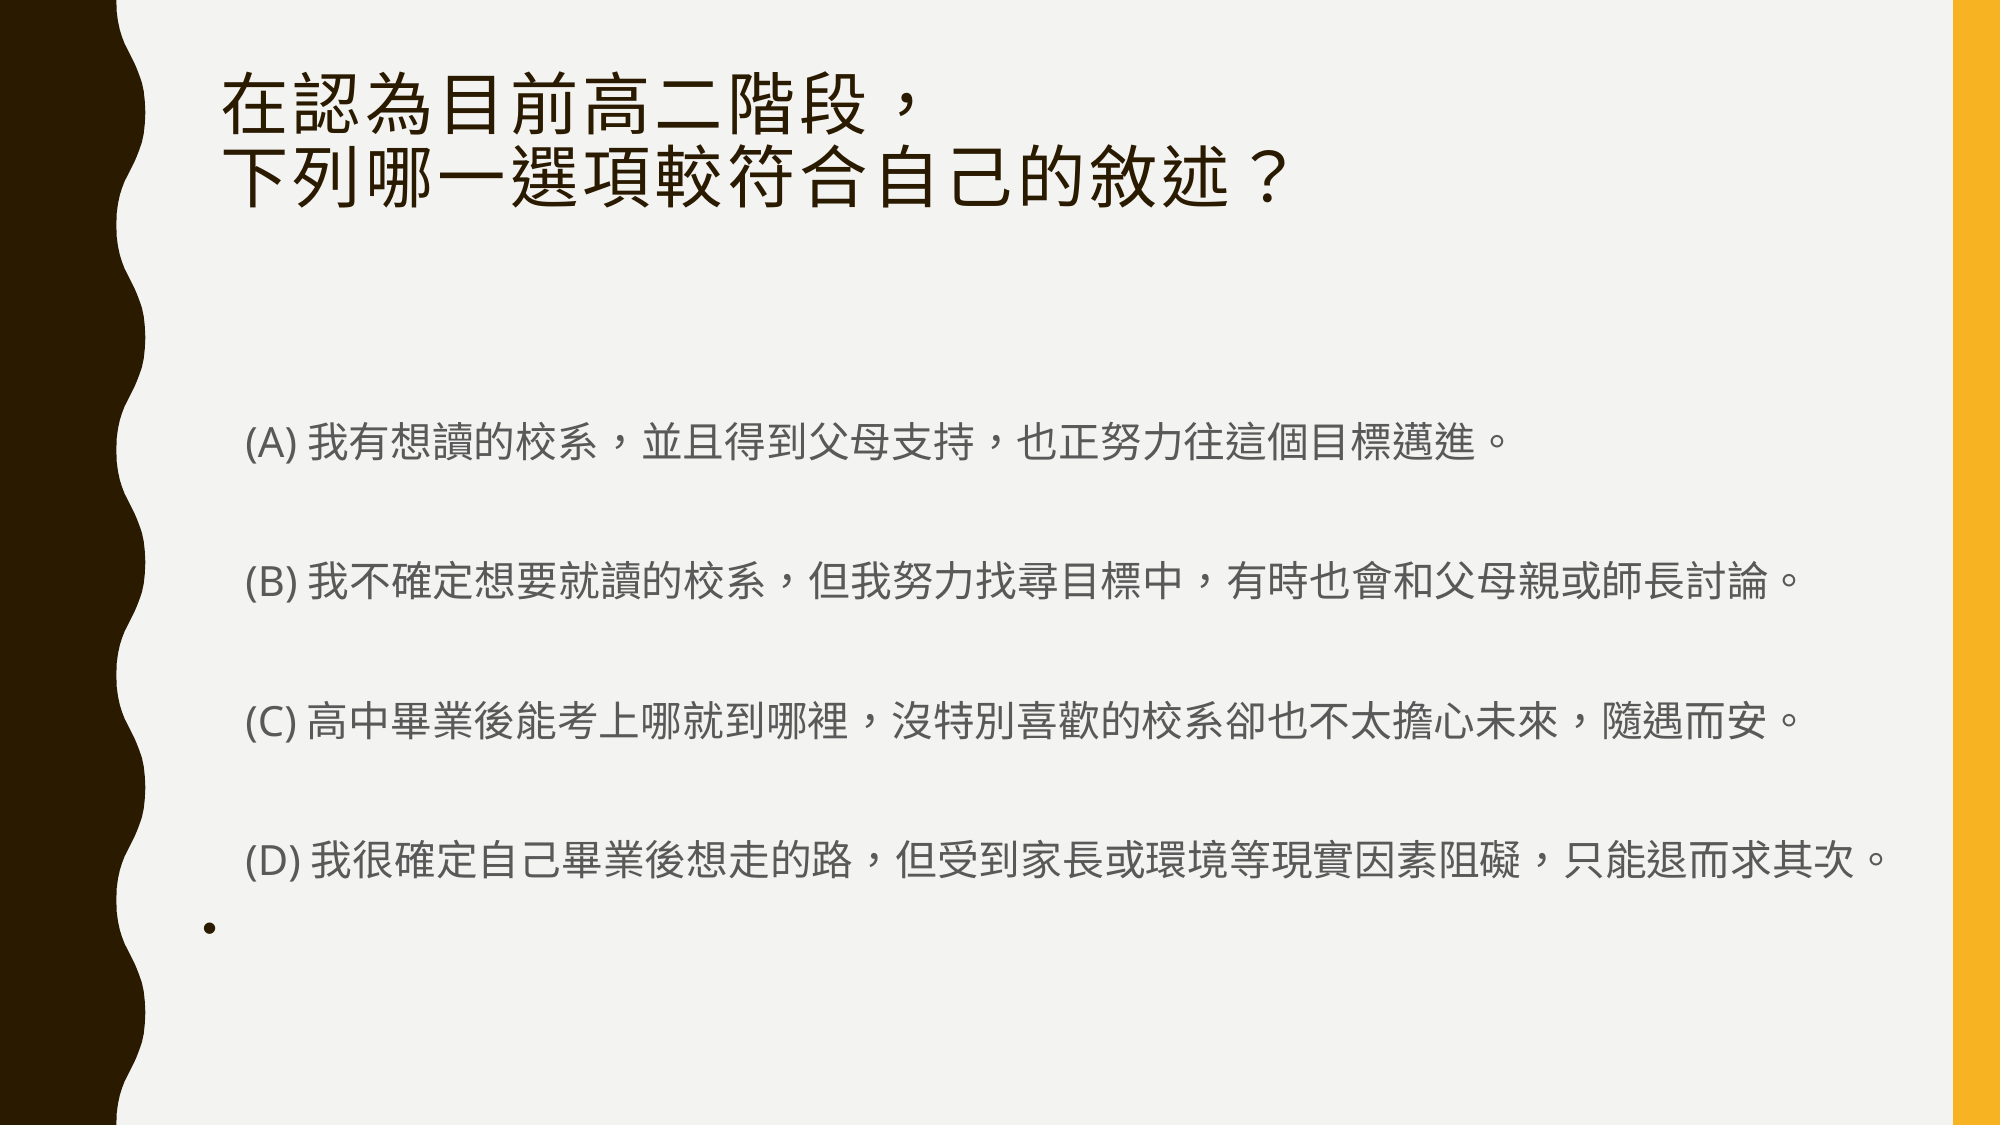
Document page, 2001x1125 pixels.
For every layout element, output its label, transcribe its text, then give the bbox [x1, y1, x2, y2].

list (A)我有想讀的校系，並且得到父母支持，也正努力往這個目標邁進。 (B)我不確定想要就讀的校系，但我努力找尋目標中，有時也會和父母親或師長討論。 (C)高中畢業後能考上哪就到哪裡，沒特別喜歡的校系卻也不太擔心未來，隨遇而安。 (D)我很確定自己畢業後想走的路，但受到家長或環境等現實因素阻礙，只能退而求其次。 [187, 403, 1893, 993]
title 在認為目前高二階段， 下列哪一選項較符合自己的敘述？ [205, 62, 1876, 308]
